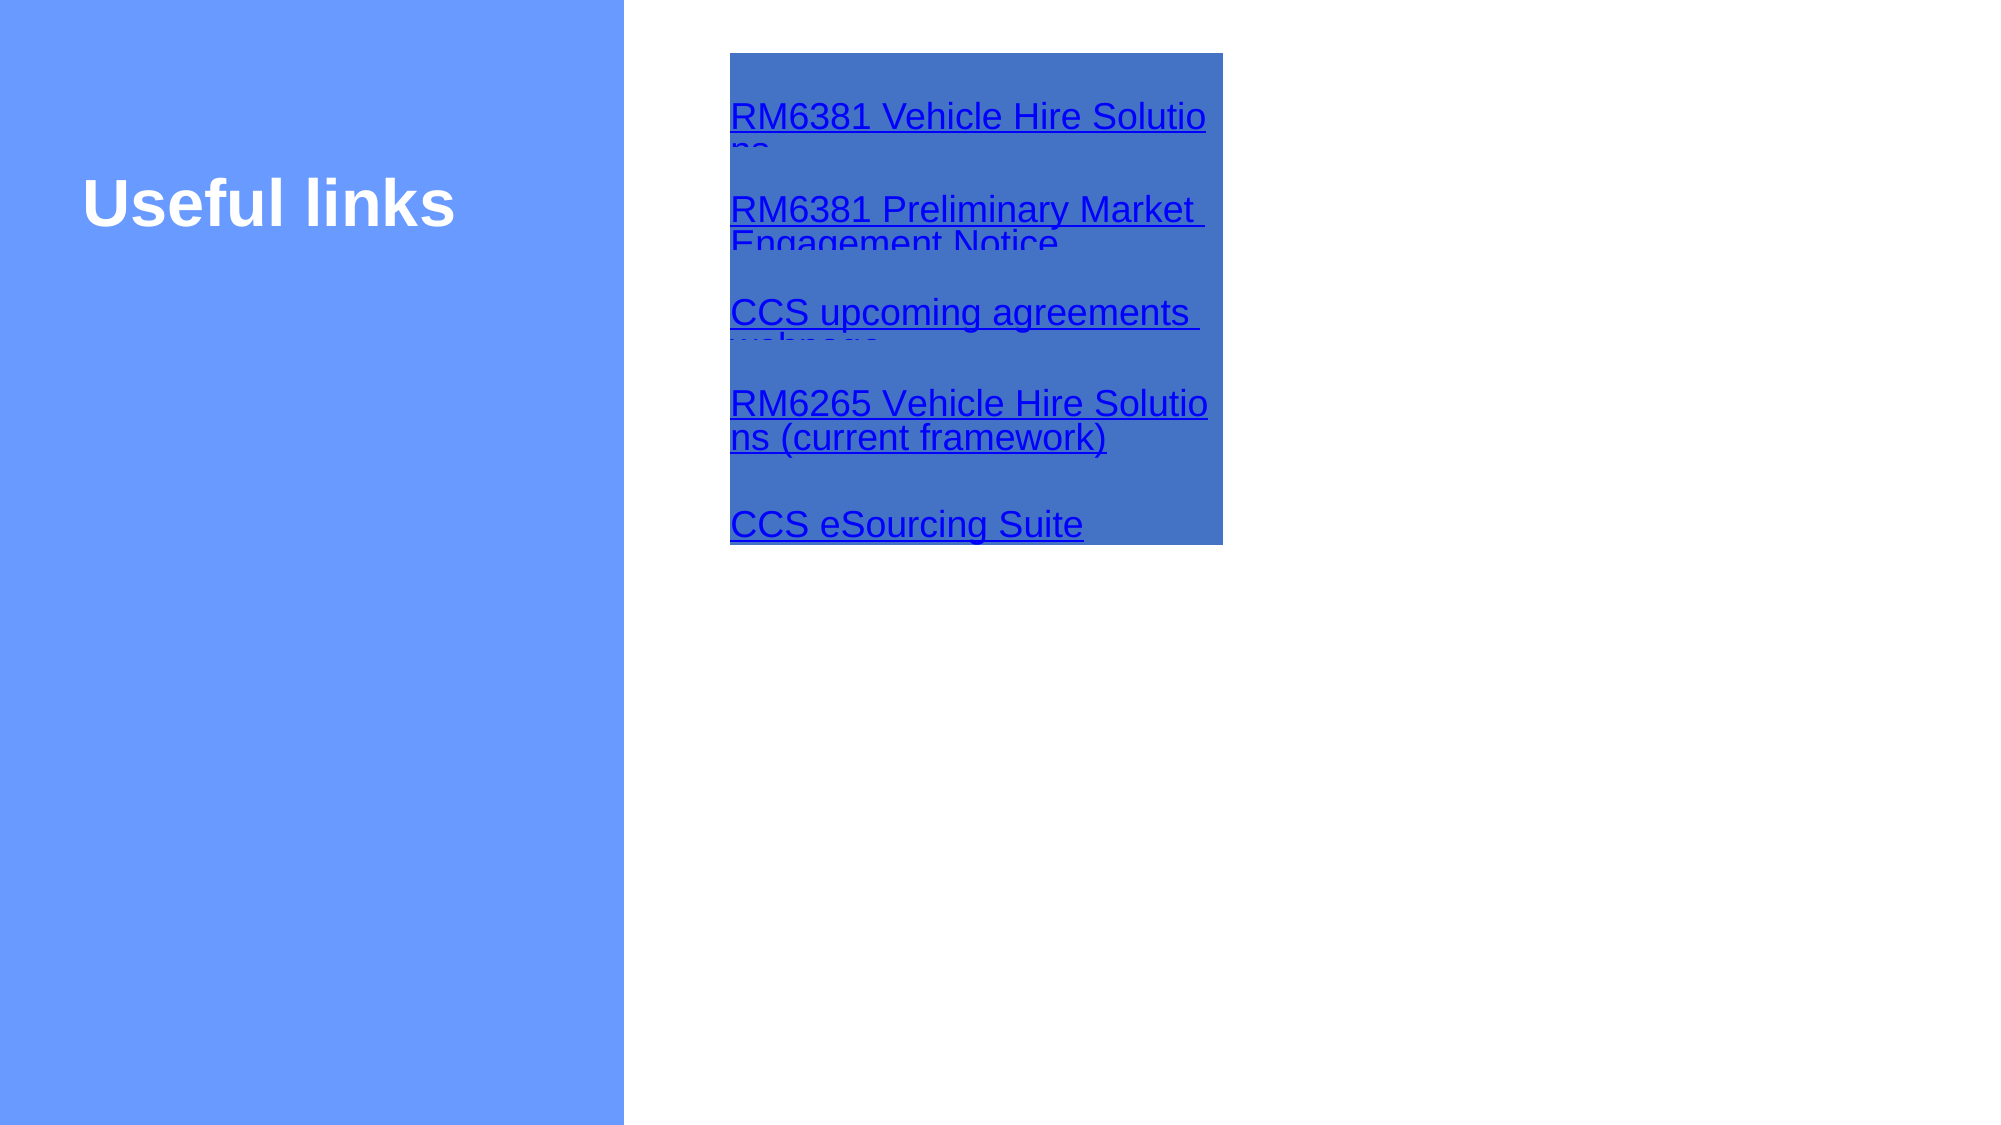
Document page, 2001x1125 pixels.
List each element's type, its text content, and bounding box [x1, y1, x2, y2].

table_cell RM6265 Vehicle Hire Solutions (current framework) [730, 340, 1223, 461]
text_box Useful links [62, 139, 564, 279]
table_cell CCS eSourcing Suite [730, 461, 1223, 545]
table_cell RM6381 Preliminary Market Engagement Notice [730, 147, 1223, 250]
table_cell CCS upcoming agreements webpage [730, 250, 1223, 340]
table_header RM6381 Vehicle Hire Solutions [730, 53, 1223, 147]
